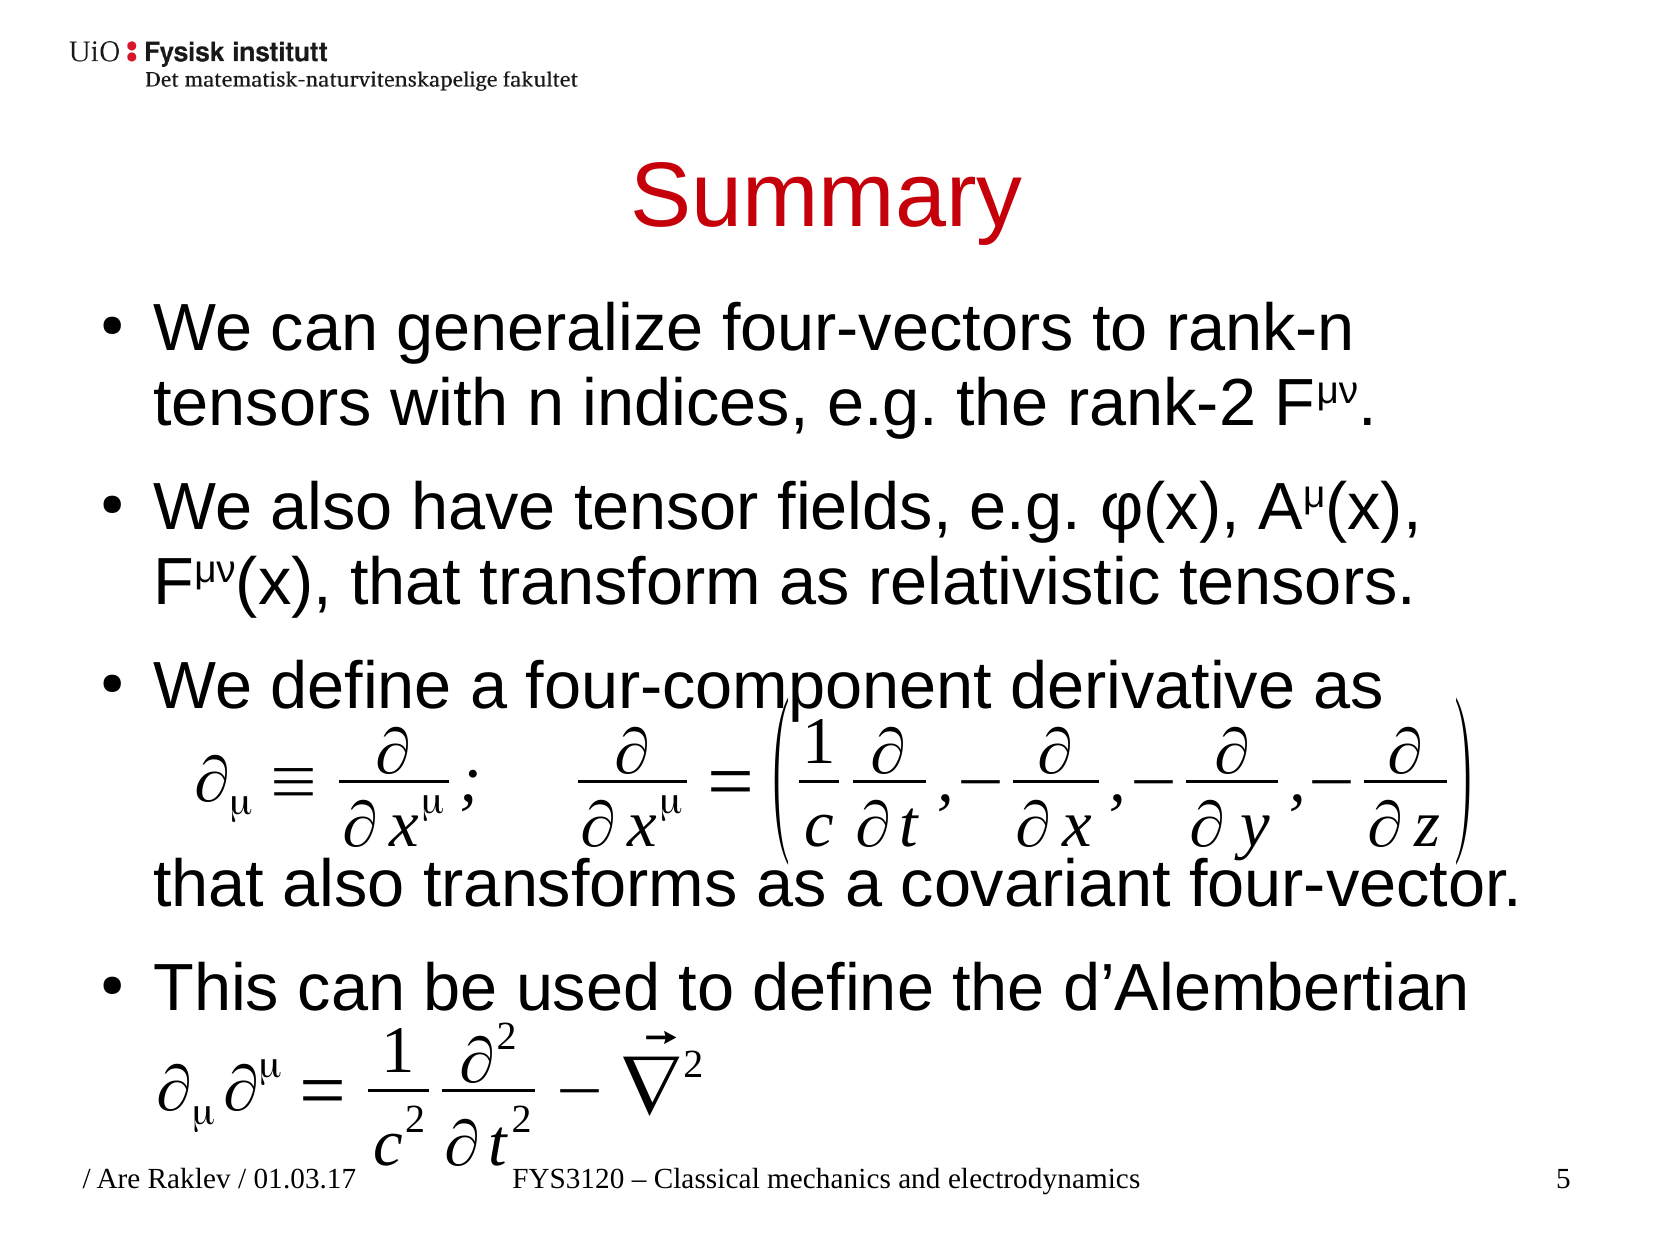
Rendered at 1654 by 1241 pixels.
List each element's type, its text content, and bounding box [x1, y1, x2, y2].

title Summary [82, 90, 1571, 290]
chart [150, 1012, 710, 1180]
list We can generalize four-vectors to rank-n tensors with n indices, e.g. the rank-2 Fμν. We also have tensor fields, e.g. φ(x), Aμ(x), Fμν(x), that transform as relativistic tensors. We define a four-component derivative as that also transforms as a covariant four-vector. This can be used to define the d’Alembertian [82, 290, 1571, 1147]
chart [187, 694, 1482, 869]
picture [68, 37, 581, 93]
